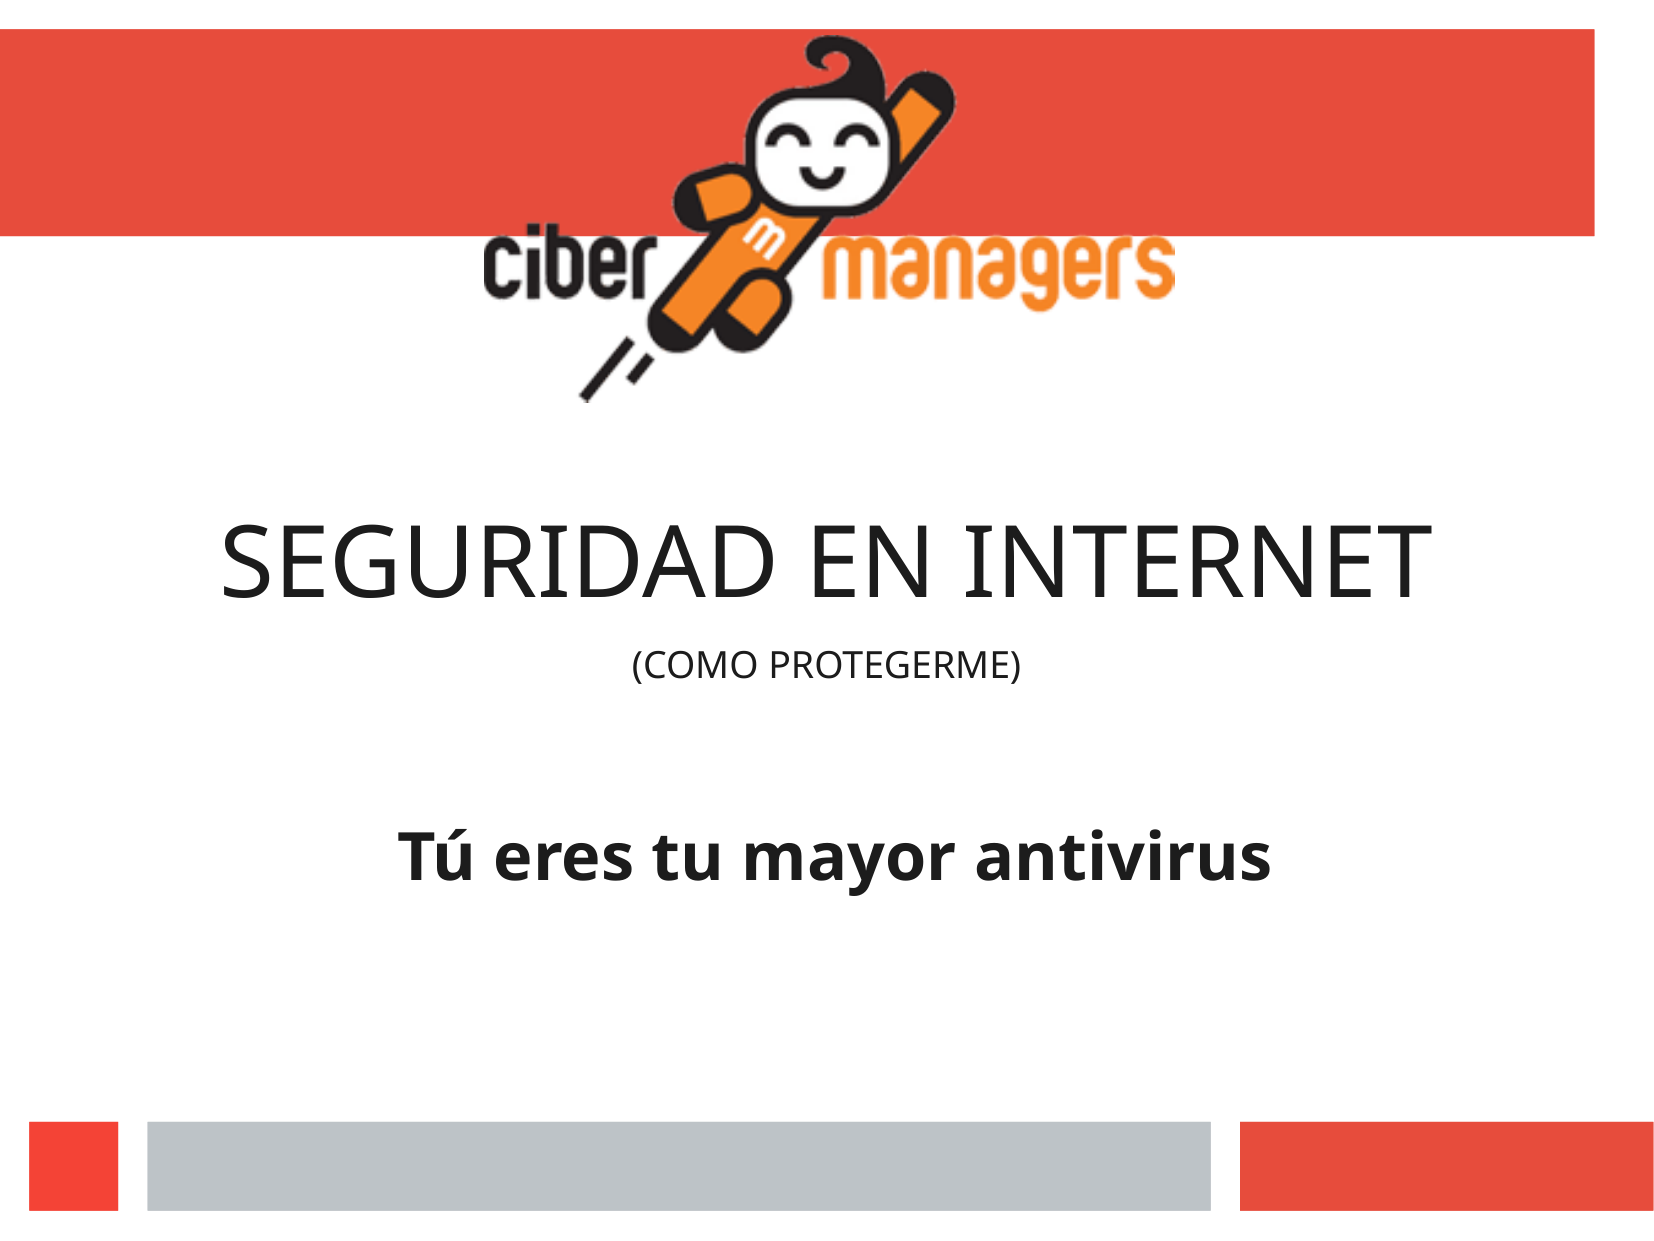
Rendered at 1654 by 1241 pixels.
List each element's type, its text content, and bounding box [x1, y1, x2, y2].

subtitle SEGURIDAD EN INTERNET (COMO PROTEGERME) Tú eres tu mayor antivirus [82, 290, 1571, 1010]
title [82, 49, 484, 257]
title [1175, 49, 1571, 257]
picture [484, 35, 1175, 403]
